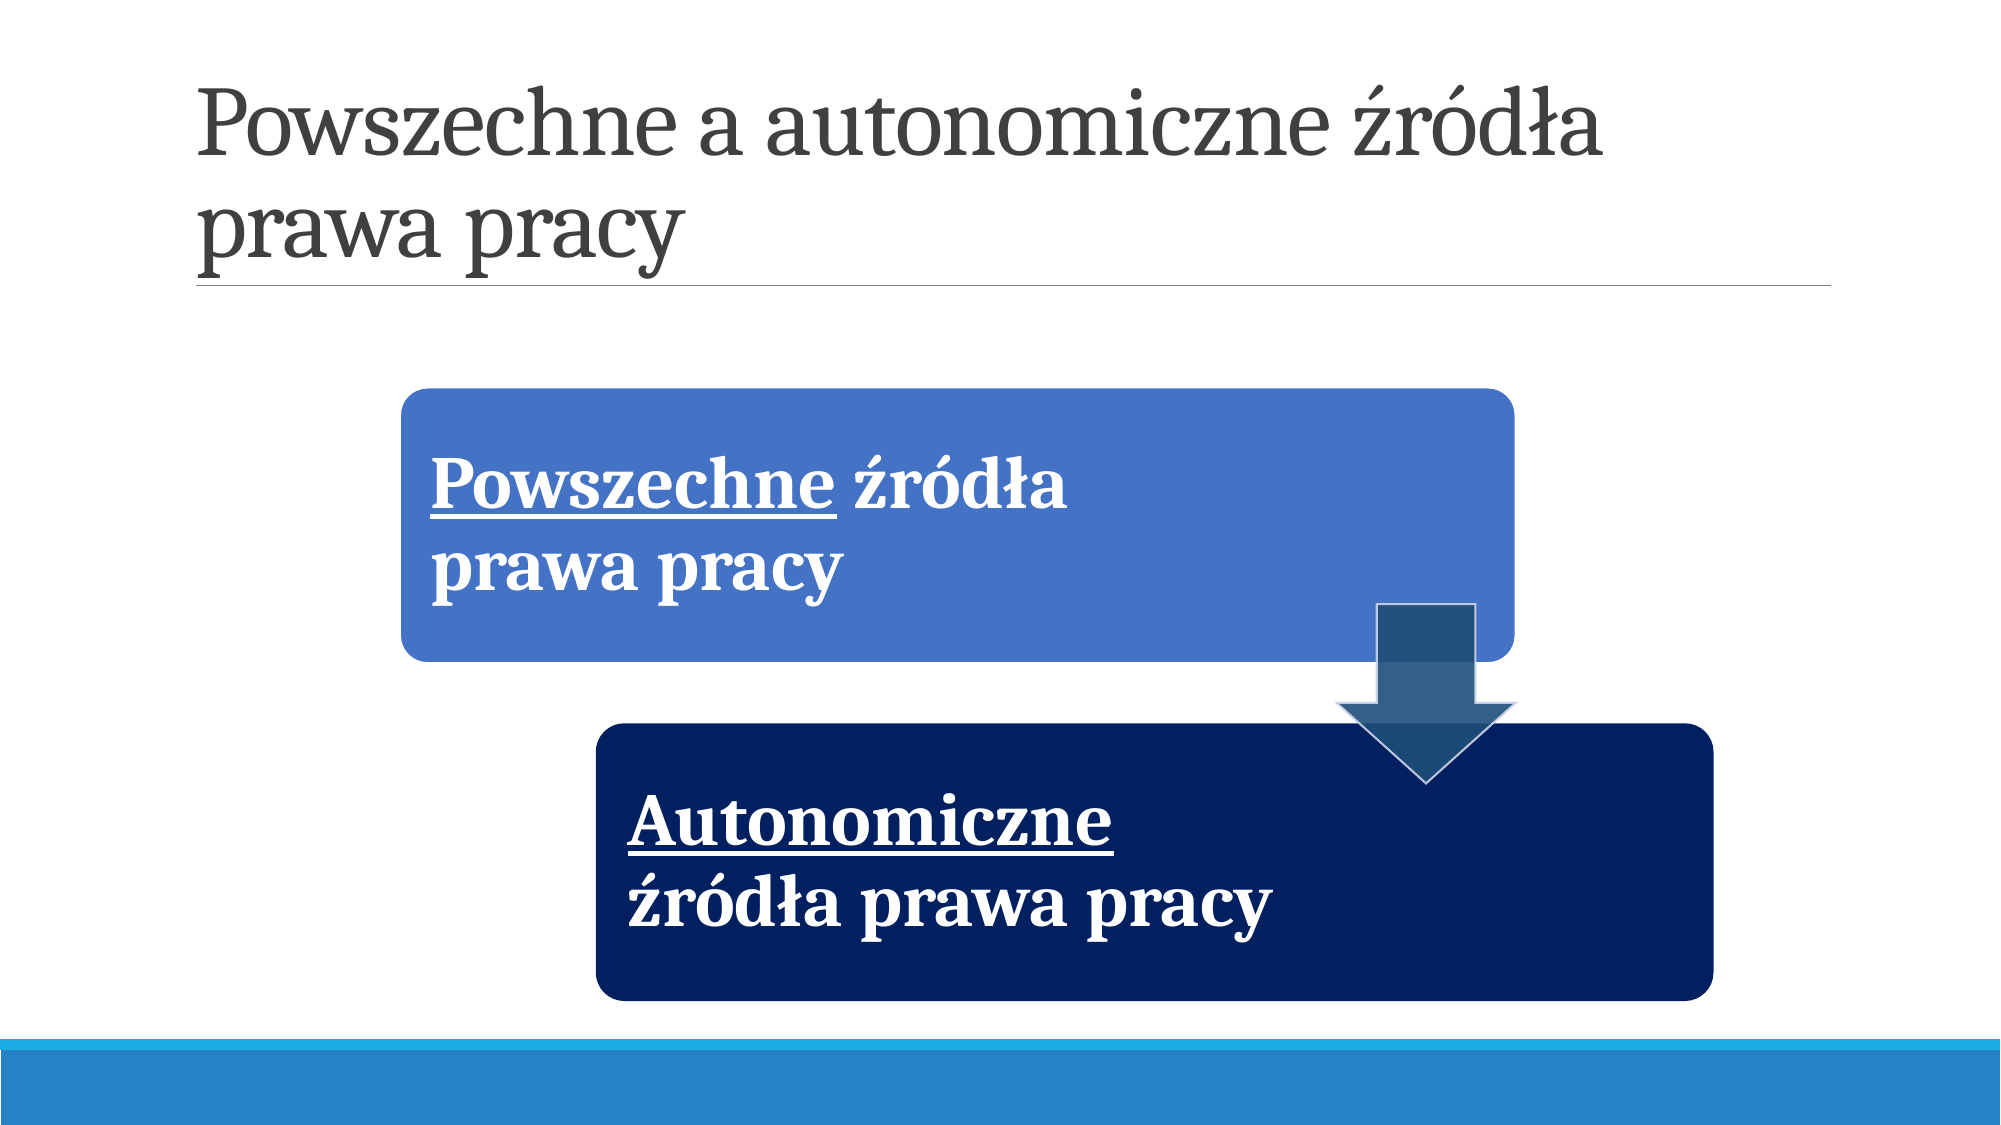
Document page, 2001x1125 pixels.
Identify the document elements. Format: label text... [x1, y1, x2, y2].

title Powszechne a autonomiczne źródła prawa pracy [180, 47, 1831, 286]
text_box [1336, 604, 1516, 784]
text_box Powszechne źródła prawa pracy [399, 387, 1516, 664]
text_box Autonomiczne źródła prawa pracy [596, 724, 1713, 1000]
